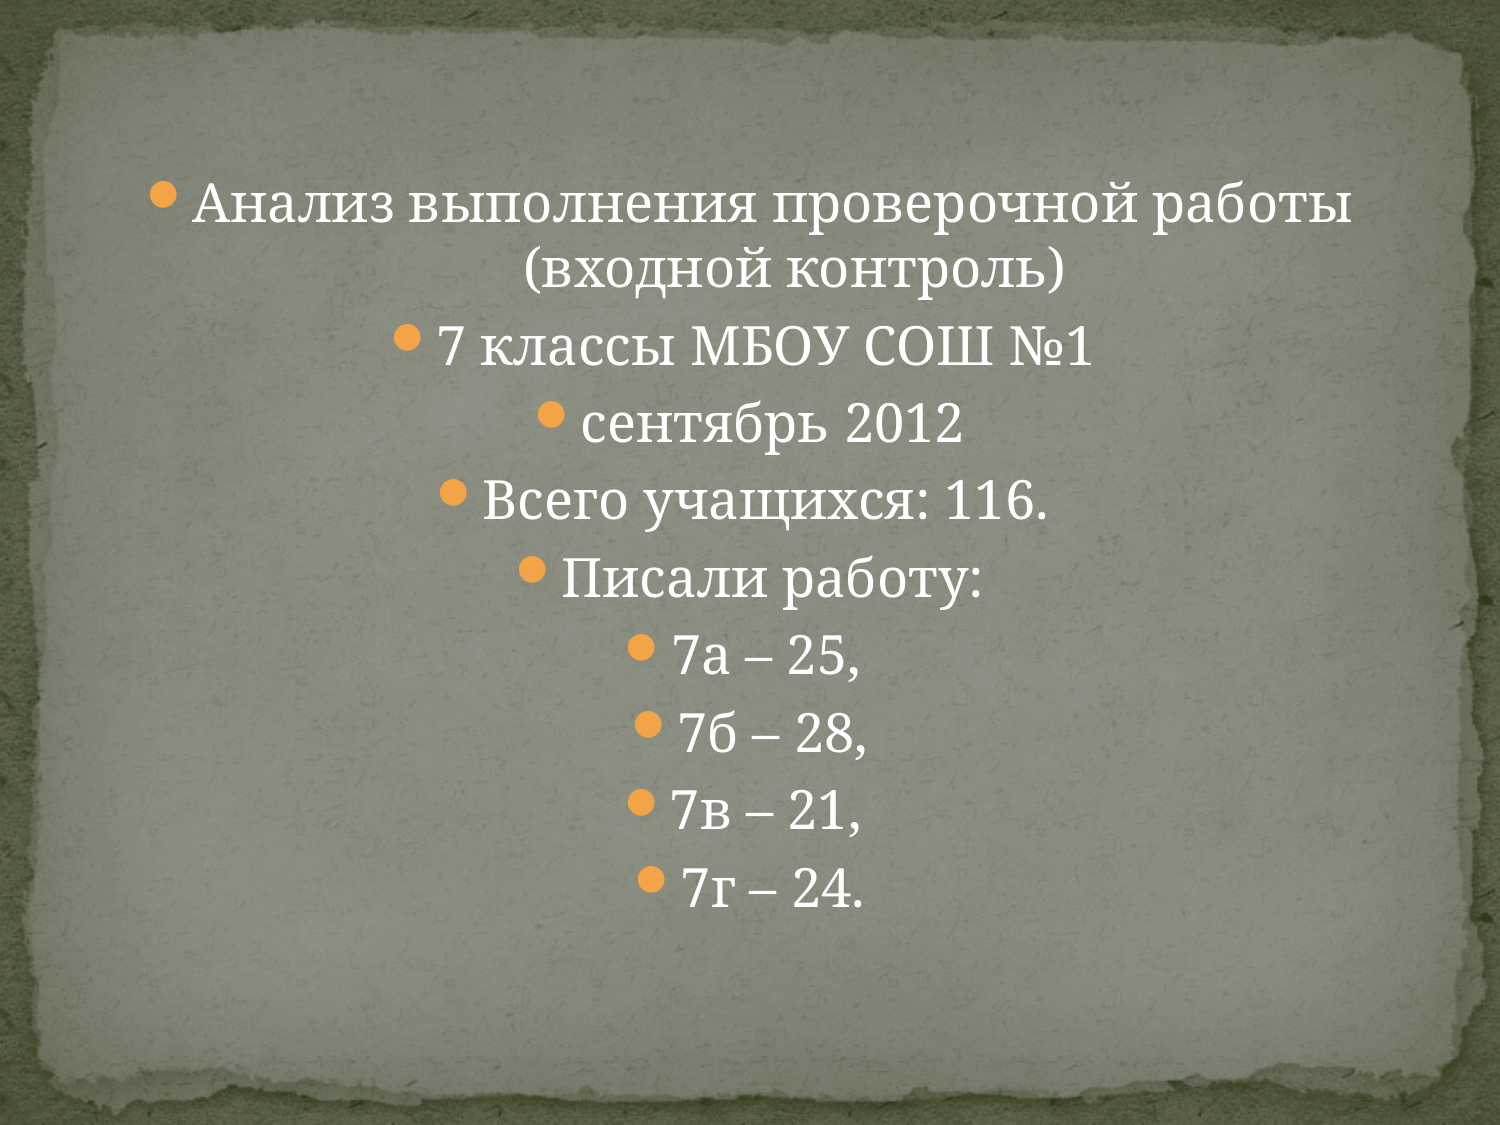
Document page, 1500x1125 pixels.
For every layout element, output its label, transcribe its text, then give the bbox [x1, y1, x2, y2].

picture [0, 0, 1500, 1125]
list Анализ выполнения проверочной работы (входной контроль) 7 классы МБОУ СОШ №1 сентябрь 2012 Всего учащихся: 116. Писали работу: 7а – 25, 7б – 28, 7в – 21, 7г – 24. [75, 160, 1426, 1000]
